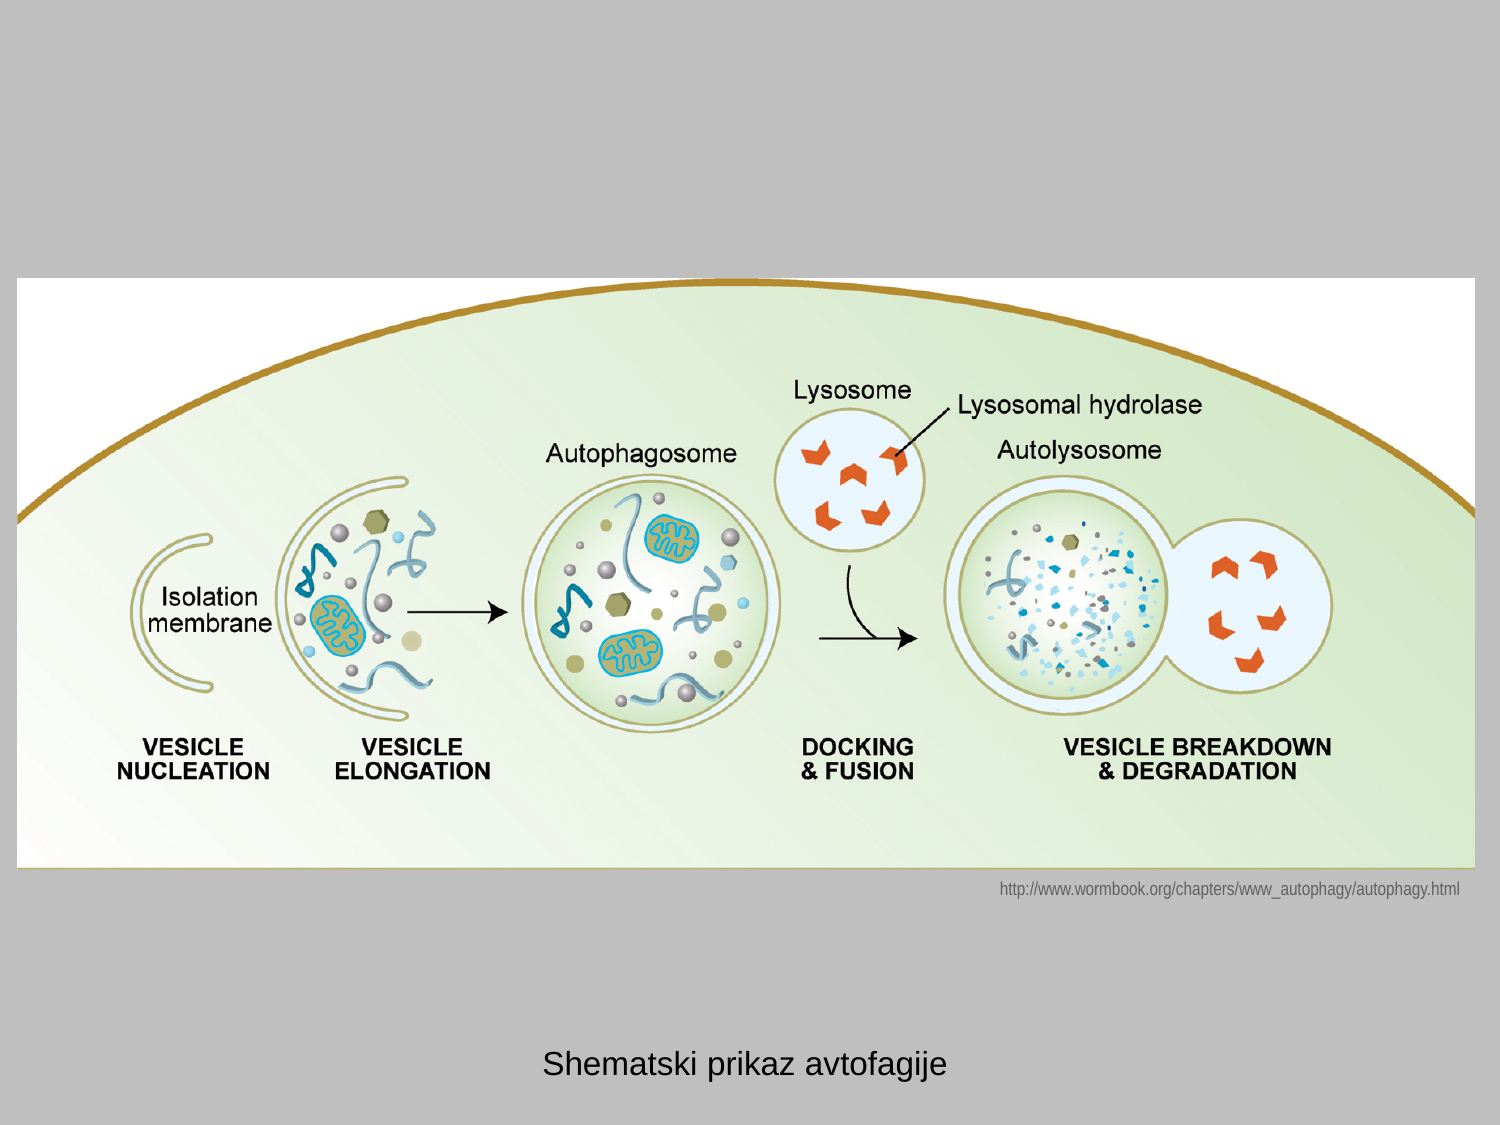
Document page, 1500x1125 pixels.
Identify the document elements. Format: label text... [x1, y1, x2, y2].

text_box Shematski prikaz avtofagije [527, 1034, 964, 1090]
picture [17, 278, 1475, 870]
text_box http://www.wormbook.org/chapters/www_autophagy/autophagy.html [985, 870, 1475, 907]
